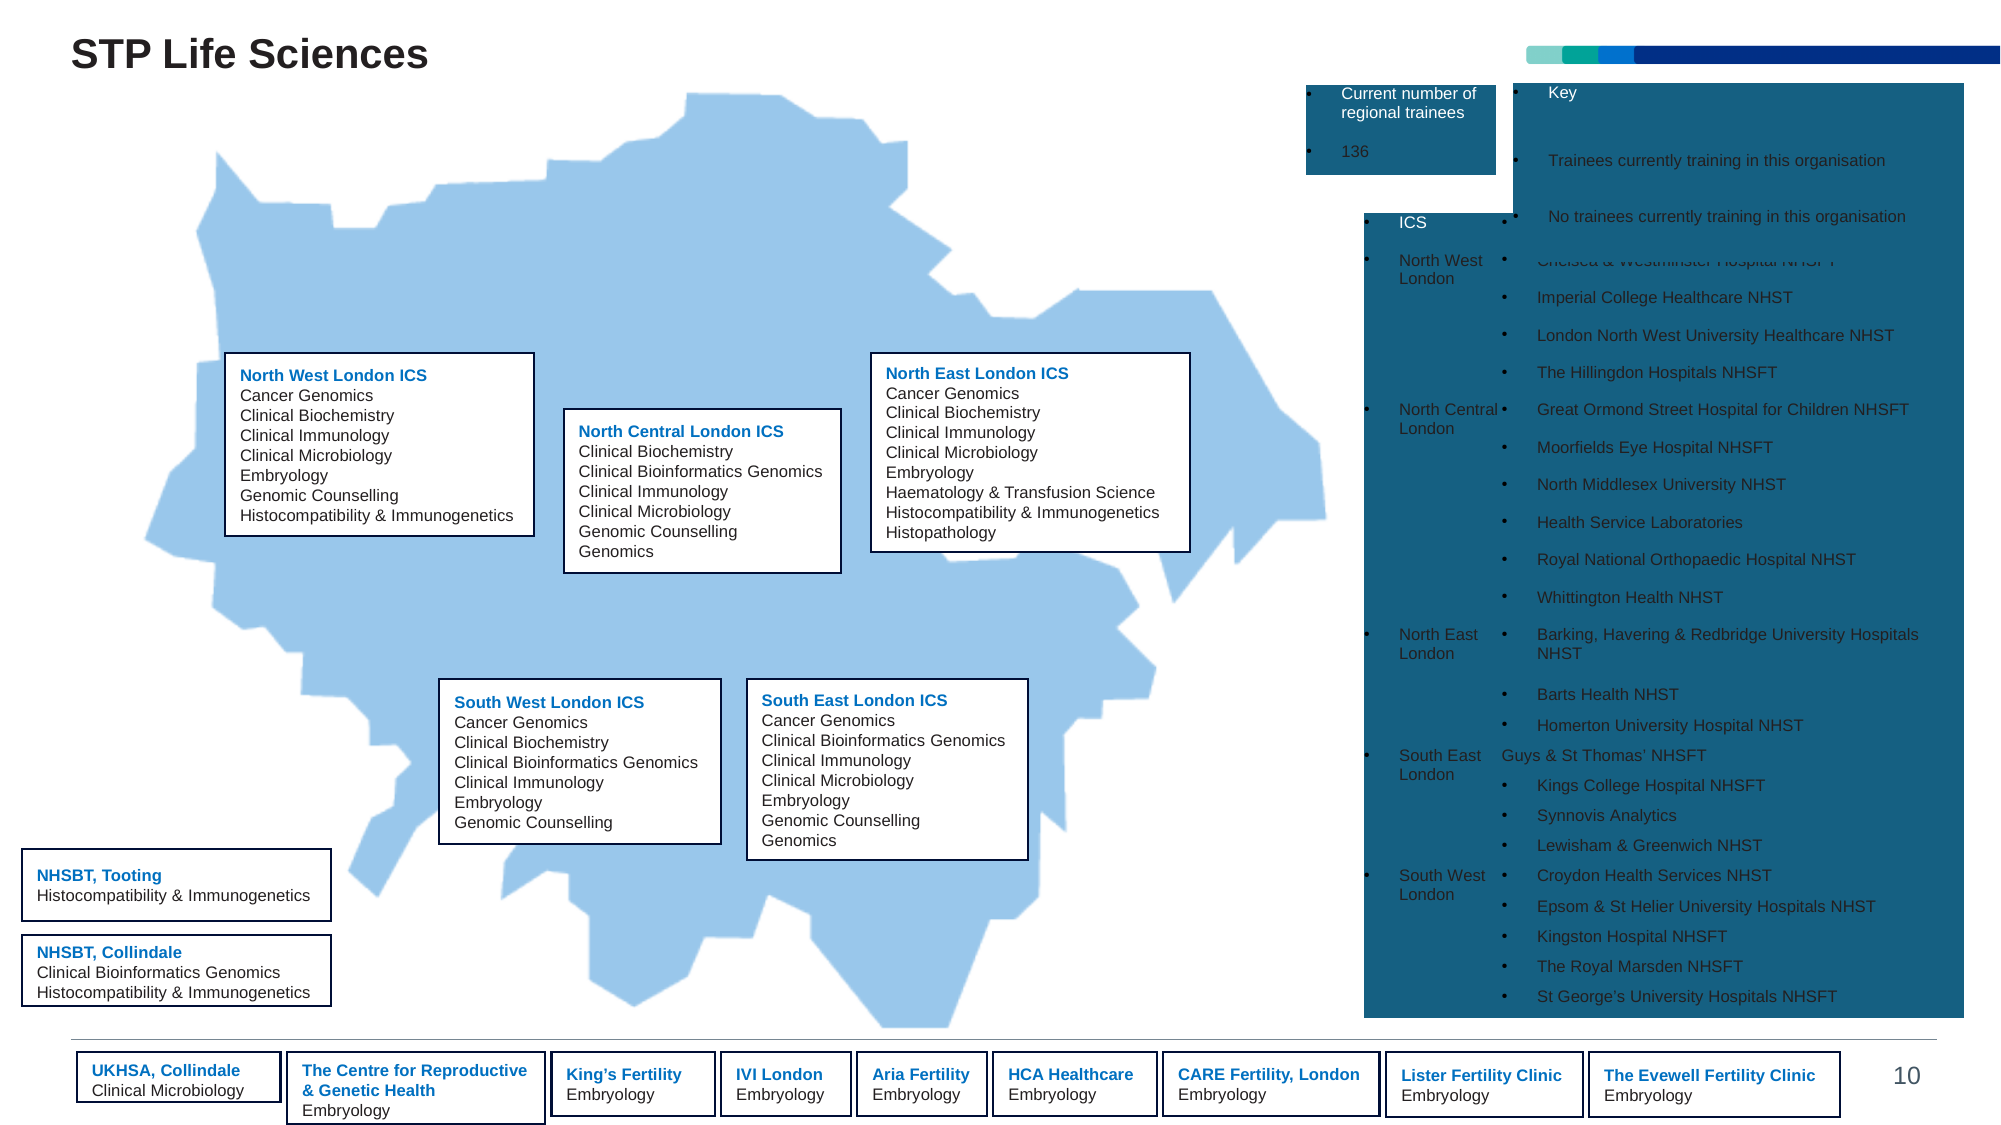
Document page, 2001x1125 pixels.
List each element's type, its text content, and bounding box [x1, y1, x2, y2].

table_cell Kings College Hospital NHSFT [1502, 776, 1964, 806]
table_cell Kingston Hospital NHSFT [1502, 927, 1964, 957]
table_header ICS [1364, 213, 1502, 251]
table_cell Royal National Orthopaedic Hospital NHST [1502, 550, 1964, 588]
table_cell Croydon Health Services NHST [1502, 867, 1964, 897]
table_cell [1907, 152, 1964, 207]
table_cell North Central London [1364, 401, 1502, 625]
table_cell No trainees currently training in this organisation [1513, 207, 1907, 262]
table_header Current number of regional trainees [1306, 85, 1496, 142]
text_box North Central London ICS Clinical Biochemistry Clinical Bioinformatics Genomics Clinical Immunology Clinical Microbiology Genomic Counselling Genomics [564, 409, 841, 573]
text_box North East London ICS Cancer Genomics Clinical Biochemistry Clinical Immunology Clinical Microbiology Embryology Haematology & Transfusion Science Histocompatibility & Immunogenetics Histopathology [871, 353, 1190, 552]
text_box The Evewell Fertility Clinic Embryology [1589, 1052, 1840, 1117]
text_box NHSBT, Collindale Clinical Bioinformatics Genomics Histocompatibility & Immunogenetics [22, 935, 331, 1006]
text_box NHSBT, Tooting Histocompatibility & Immunogenetics [22, 849, 331, 921]
text_box HCA Healthcare Embryology [993, 1052, 1157, 1116]
table_cell Barking, Havering & Redbridge University Hospitals NHST [1502, 625, 1964, 686]
table_cell North East London [1364, 625, 1502, 746]
text_box UKHSA, Collindale Clinical Microbiology [77, 1052, 281, 1102]
table_cell North West London [1364, 251, 1502, 401]
table_cell Homerton University Hospital NHST [1502, 716, 1964, 746]
table_cell South West London [1364, 867, 1502, 1018]
text_box Aria Fertility Embryology [857, 1052, 987, 1116]
table_header [1907, 83, 1964, 152]
text_box CARE Fertility, London Embryology [1163, 1052, 1380, 1116]
table_cell Epsom & St Helier University Hospitals NHST [1502, 897, 1964, 927]
picture [127, 79, 1336, 1046]
table_cell Barts Health NHST [1502, 686, 1964, 716]
table_cell Moorfields Eye Hospital NHSFT [1502, 438, 1964, 476]
table_cell The Hillingdon Hospitals NHSFT [1502, 363, 1964, 401]
table_cell Trainees currently training in this organisation [1513, 152, 1907, 207]
title STP Life Sciences [70, 32, 1513, 79]
table_cell Whittington Health NHST [1502, 588, 1964, 625]
table_cell Guys & St Thomas’ NHSFT [1502, 746, 1964, 776]
table_header Key [1513, 83, 1907, 152]
text_box South West London ICS Cancer Genomics Clinical Biochemistry Clinical Bioinformatics Genomics Clinical Immunology Embryology Genomic Counselling [439, 679, 721, 844]
table_cell The Royal Marsden NHSFT [1502, 957, 1964, 987]
text_box The Centre for Reproductive & Genetic Health Embryology [287, 1052, 545, 1124]
text_box North West London ICS Cancer Genomics Clinical Biochemistry Clinical Immunology Clinical Microbiology Embryology Genomic Counselling Histocompatibility & Immunogenetics [225, 353, 534, 536]
text_box Lister Fertility Clinic Embryology [1386, 1052, 1583, 1117]
table_cell Lewisham & Greenwich NHST [1502, 836, 1964, 867]
table_cell Health Service Laboratories [1502, 513, 1964, 550]
table_cell St George’s University Hospitals NHSFT [1502, 987, 1964, 1018]
table_cell Imperial College Healthcare NHST [1502, 288, 1964, 326]
text_box IVI London Embryology [721, 1052, 851, 1116]
table_cell North Middlesex University NHST [1502, 476, 1964, 513]
text_box South East London ICS Cancer Genomics Clinical Bioinformatics Genomics Clinical Immunology Clinical Microbiology Embryology Genomic Counselling Genomics [747, 679, 1028, 860]
table_cell [1907, 207, 1964, 262]
table_header Organisation [1502, 213, 1513, 251]
table_cell Great Ormond Street Hospital for Children NHSFT [1502, 401, 1964, 438]
table_cell Chelsea & Westminster Hospital NHSFT [1502, 251, 1964, 288]
table_cell 136 [1306, 142, 1496, 175]
text_box King’s Fertility Embryology [552, 1052, 715, 1116]
table_cell South East London [1364, 746, 1502, 867]
table_cell Synnovis Analytics [1502, 806, 1964, 836]
table_cell London North West University Healthcare NHST [1502, 326, 1964, 363]
